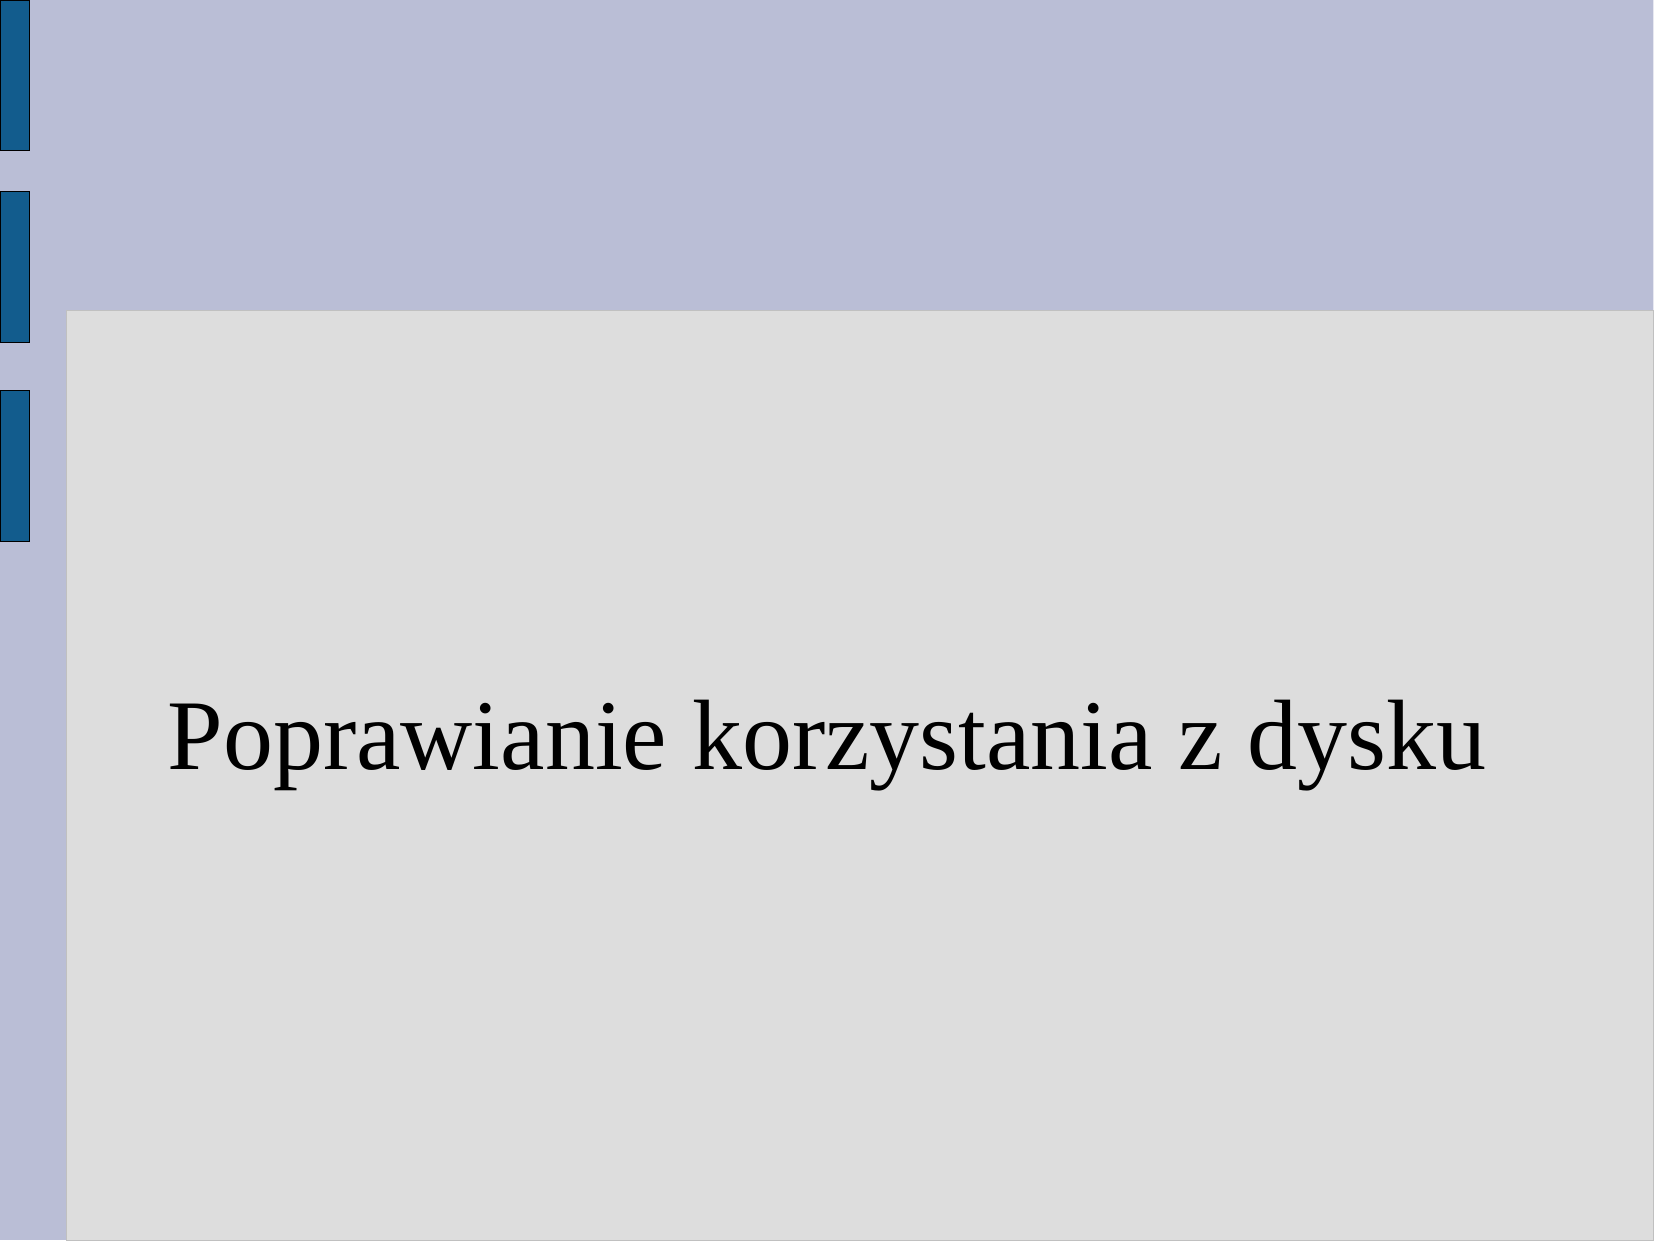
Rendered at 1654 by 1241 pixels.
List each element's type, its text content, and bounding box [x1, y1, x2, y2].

subtitle Poprawianie korzystania z dysku [121, 344, 1534, 1127]
